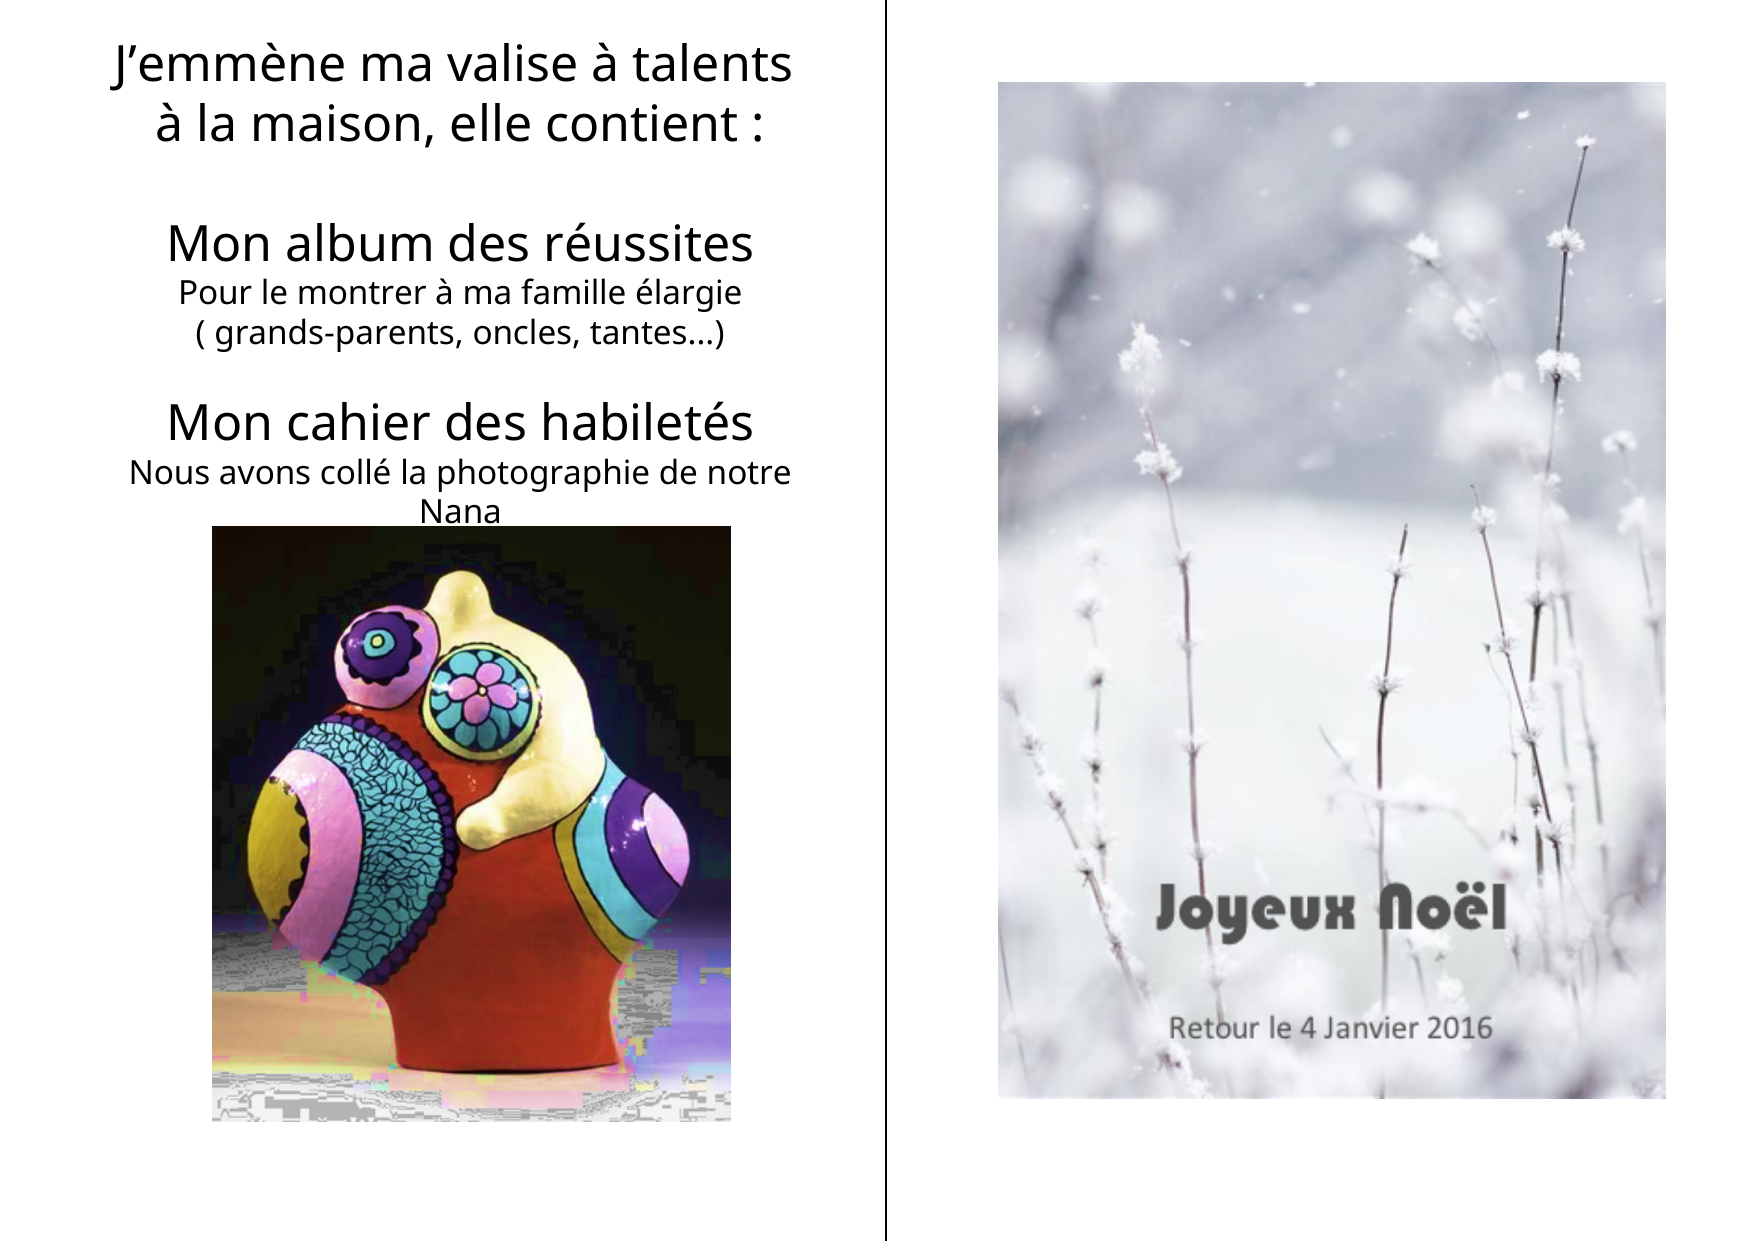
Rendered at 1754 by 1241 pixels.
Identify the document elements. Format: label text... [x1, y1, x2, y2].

picture [998, 82, 1666, 1099]
text_box J’emmène ma valise à talents à la maison, elle contient : Mon album des réussites Pour le montrer à ma famille élargie ( grands-parents, oncles, tantes...) Mon cahier des habiletés Nous avons collé la photographie de notre Nana [82, 23, 839, 599]
picture [212, 526, 731, 1123]
